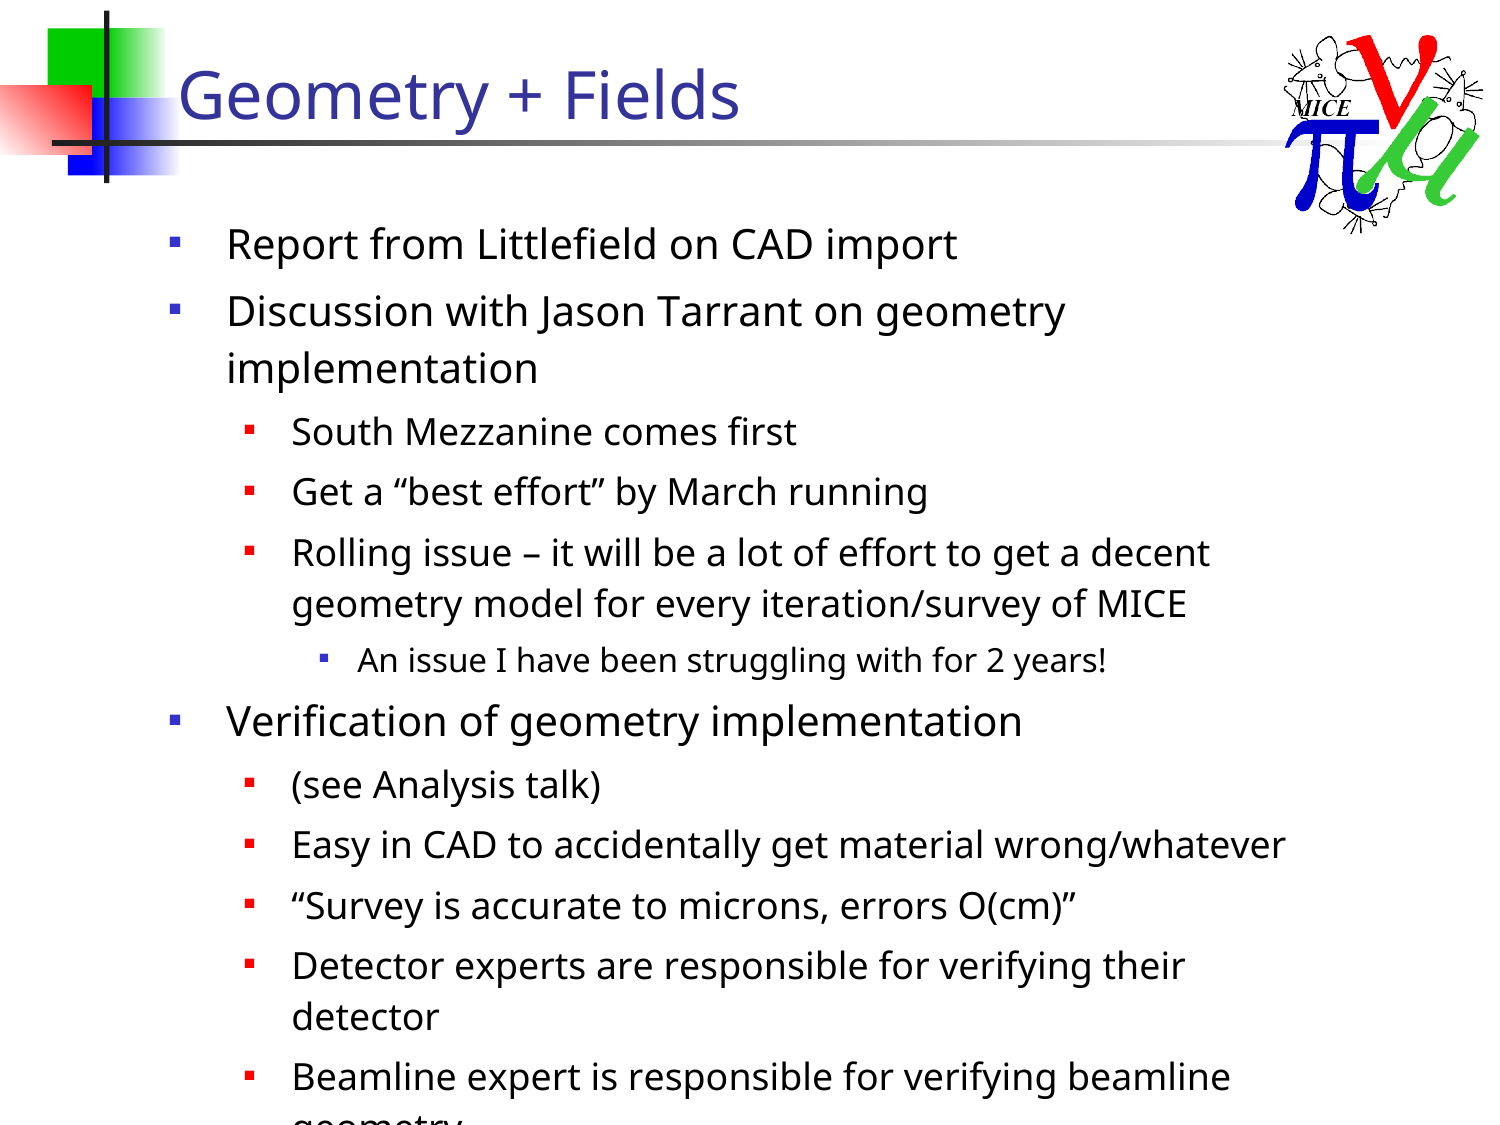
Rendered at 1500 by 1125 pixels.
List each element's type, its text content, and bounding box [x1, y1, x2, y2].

title Geometry + Fields [162, 0, 1441, 188]
list Report from Littlefield on CAD import Discussion with Jason Tarrant on geometry implementation South Mezzanine comes first Get a “best effort” by March running Rolling issue – it will be a lot of effort to get a decent geometry model for every iteration/survey of MICE An issue I have been struggling with for 2 years! Verification of geometry implementation (see Analysis talk) Easy in CAD to accidentally get material wrong/whatever “Survey is accurate to microns, errors O(cm)” Detector experts are responsible for verifying their detector Beamline expert is responsible for verifying beamline geometry Supported by MAUS group Interface with beamline is upstream of D2 Analysis group is responsible for verifying cooling channel geometry First attempt at a full iteration in March... [154, 207, 1353, 1122]
picture [1264, 5, 1500, 251]
